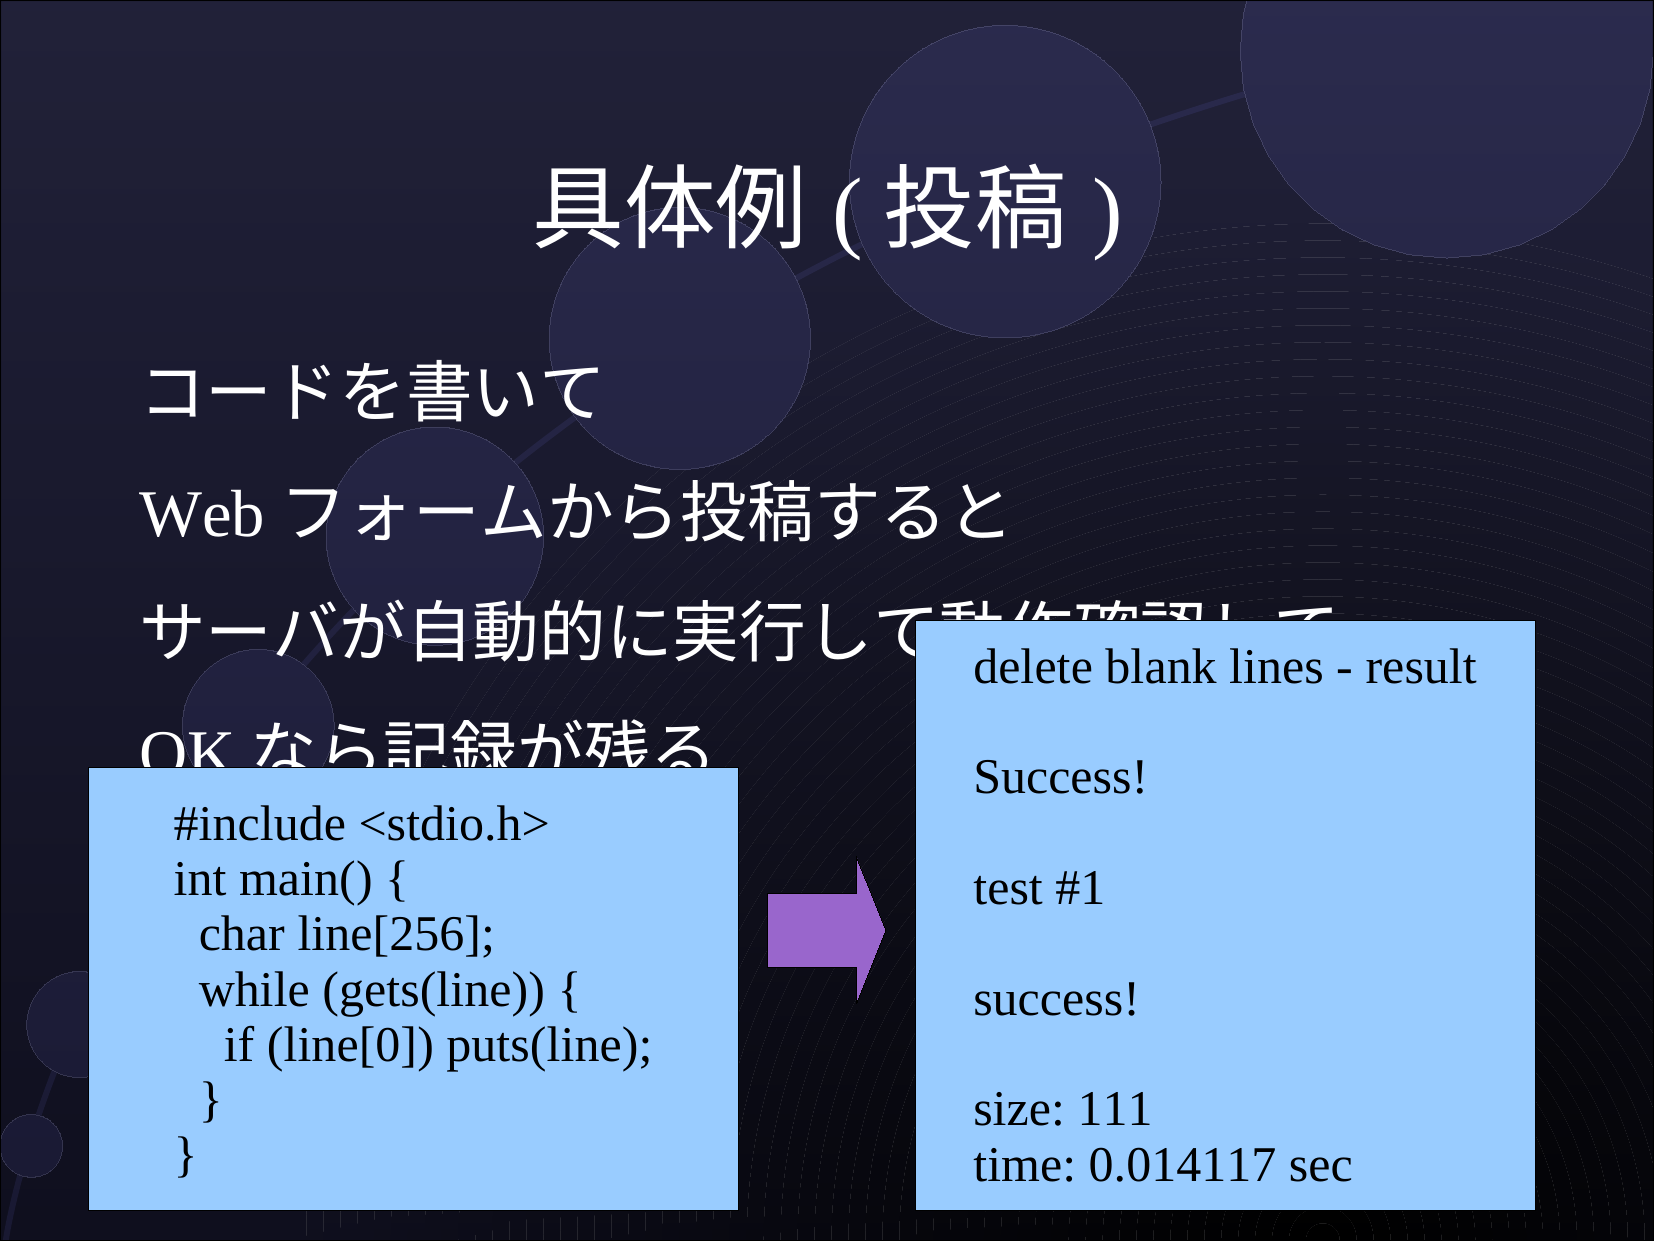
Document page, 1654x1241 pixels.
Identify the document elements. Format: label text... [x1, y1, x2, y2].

text_box delete blank lines - result Success! test #1 success! size: 111 time: 0.014117 sec [915, 620, 1536, 1211]
text_box #include <stdio.h> int main() { char line[256]; while (gets(line)) { if (line[0]) puts(line); } } [88, 767, 739, 1211]
text_box [767, 856, 886, 1004]
list コードを書いて Webフォームから投稿すると サーバが自動的に実行して動作確認して OKなら記録が残る [121, 344, 1534, 1127]
title 具体例(投稿) [121, 102, 1534, 311]
